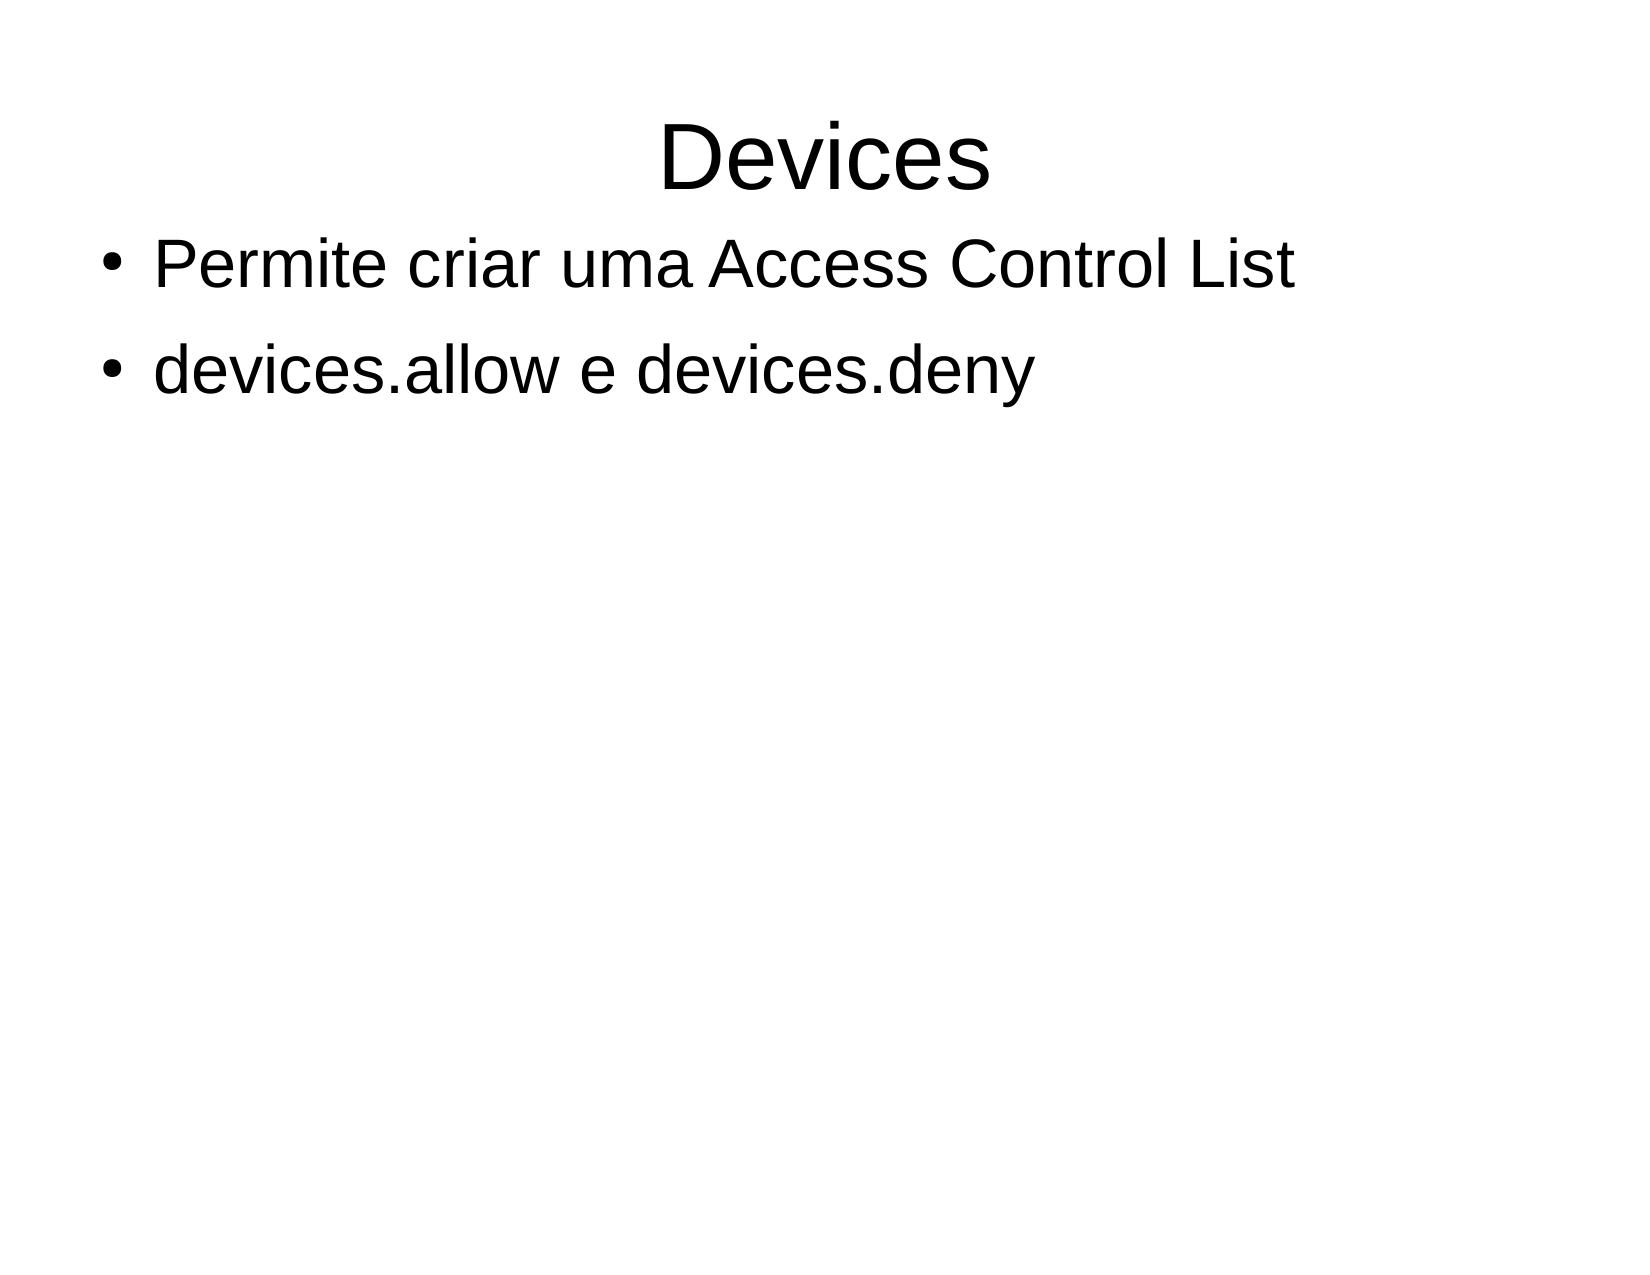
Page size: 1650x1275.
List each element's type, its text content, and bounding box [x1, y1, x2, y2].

title Devices [82, 50, 1568, 264]
list Permite criar uma Access Control List devices.allow e devices.deny [82, 225, 1463, 1175]
